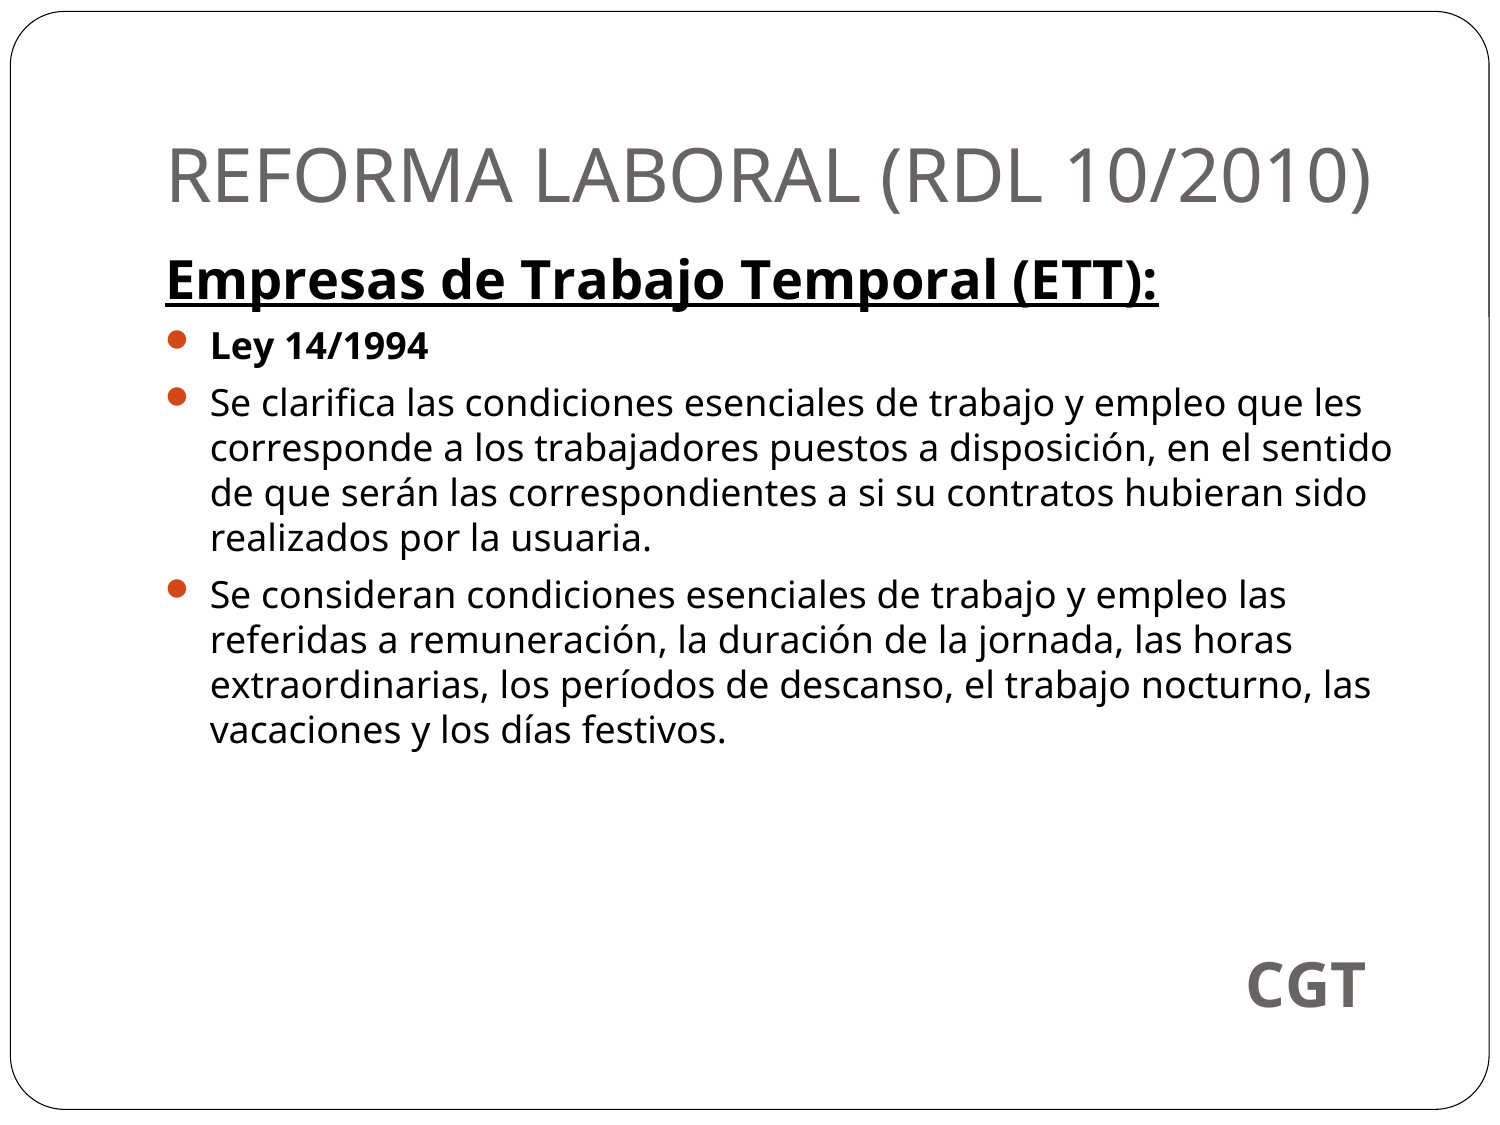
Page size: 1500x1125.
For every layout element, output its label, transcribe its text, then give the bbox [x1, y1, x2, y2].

list Empresas de Trabajo Temporal (ETT): Ley 14/1994 Se clarifica las condiciones esenciales de trabajo y empleo que les corresponde a los trabajadores puestos a disposición, en el sentido de que serán las correspondientes a si su contratos hubieran sido realizados por la usuaria. Se consideran condiciones esenciales de trabajo y empleo las referidas a remuneración, la duración de la jornada, las horas extraordinarias, los períodos de descanso, el trabajo nocturno, las vacaciones y los días festivos. [150, 237, 1426, 988]
text_box CGT [1230, 937, 1500, 1028]
title REFORMA LABORAL (RDL 10/2010) [150, 29, 1426, 233]
